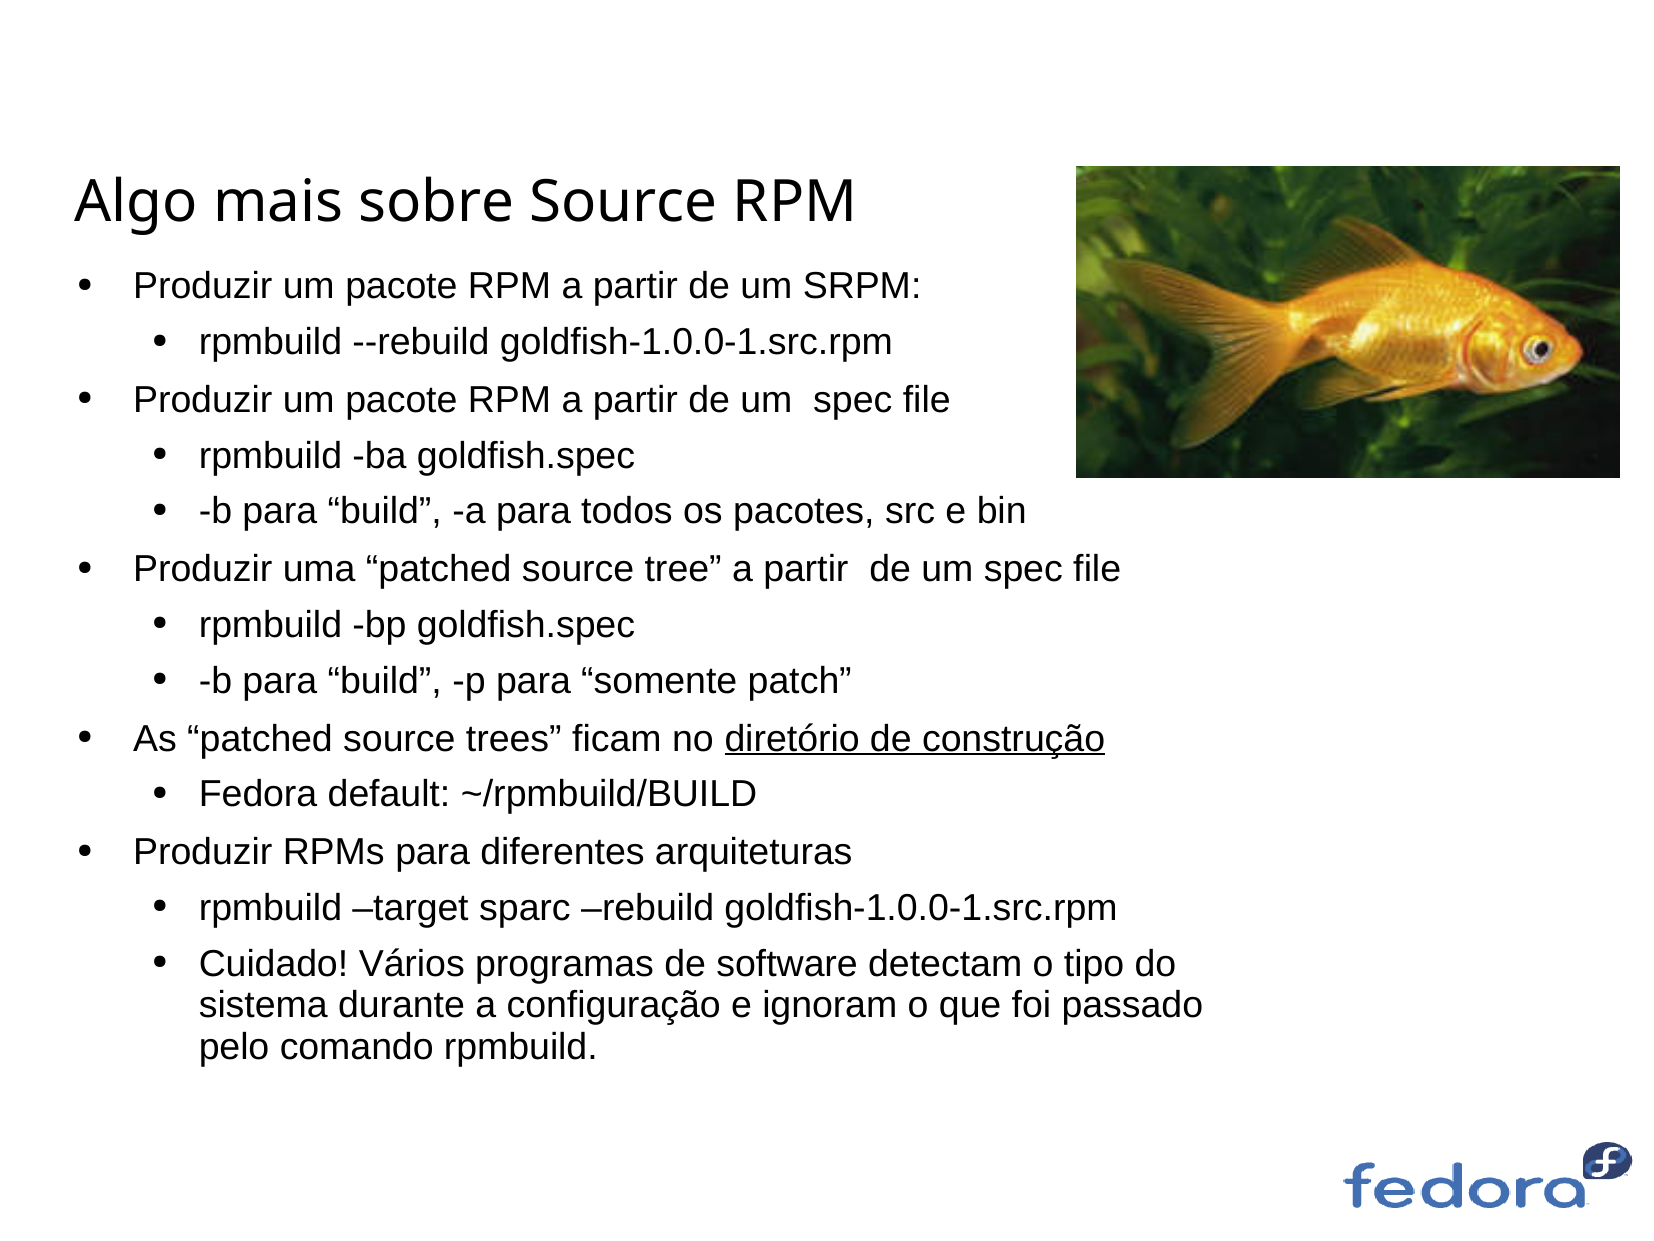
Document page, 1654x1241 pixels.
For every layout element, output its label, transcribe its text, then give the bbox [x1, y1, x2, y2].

list Produzir um pacote RPM a partir de um SRPM: rpmbuild --rebuild goldfish-1.0.0-1.src.rpm Produzir um pacote RPM a partir de um spec file rpmbuild -ba goldfish.spec -b para “build”, -a para todos os pacotes, src e bin Produzir uma “patched source tree” a partir de um spec file rpmbuild -bp goldfish.spec -b para “build”, -p para “somente patch” As “patched source trees” ficam no diretório de construção Fedora default: ~/rpmbuild/BUILD Produzir RPMs para diferentes arquiteturas rpmbuild –target sparc –rebuild goldfish-1.0.0-1.src.rpm Cuidado! Vários programas de software detectam o tipo do sistema durante a configuração e ignoram o que foi passado pelo comando rpmbuild. [77, 264, 1271, 1174]
title Algo mais sobre Source RPM [74, 140, 1506, 259]
picture [1332, 1124, 1651, 1227]
picture [1076, 166, 1620, 478]
